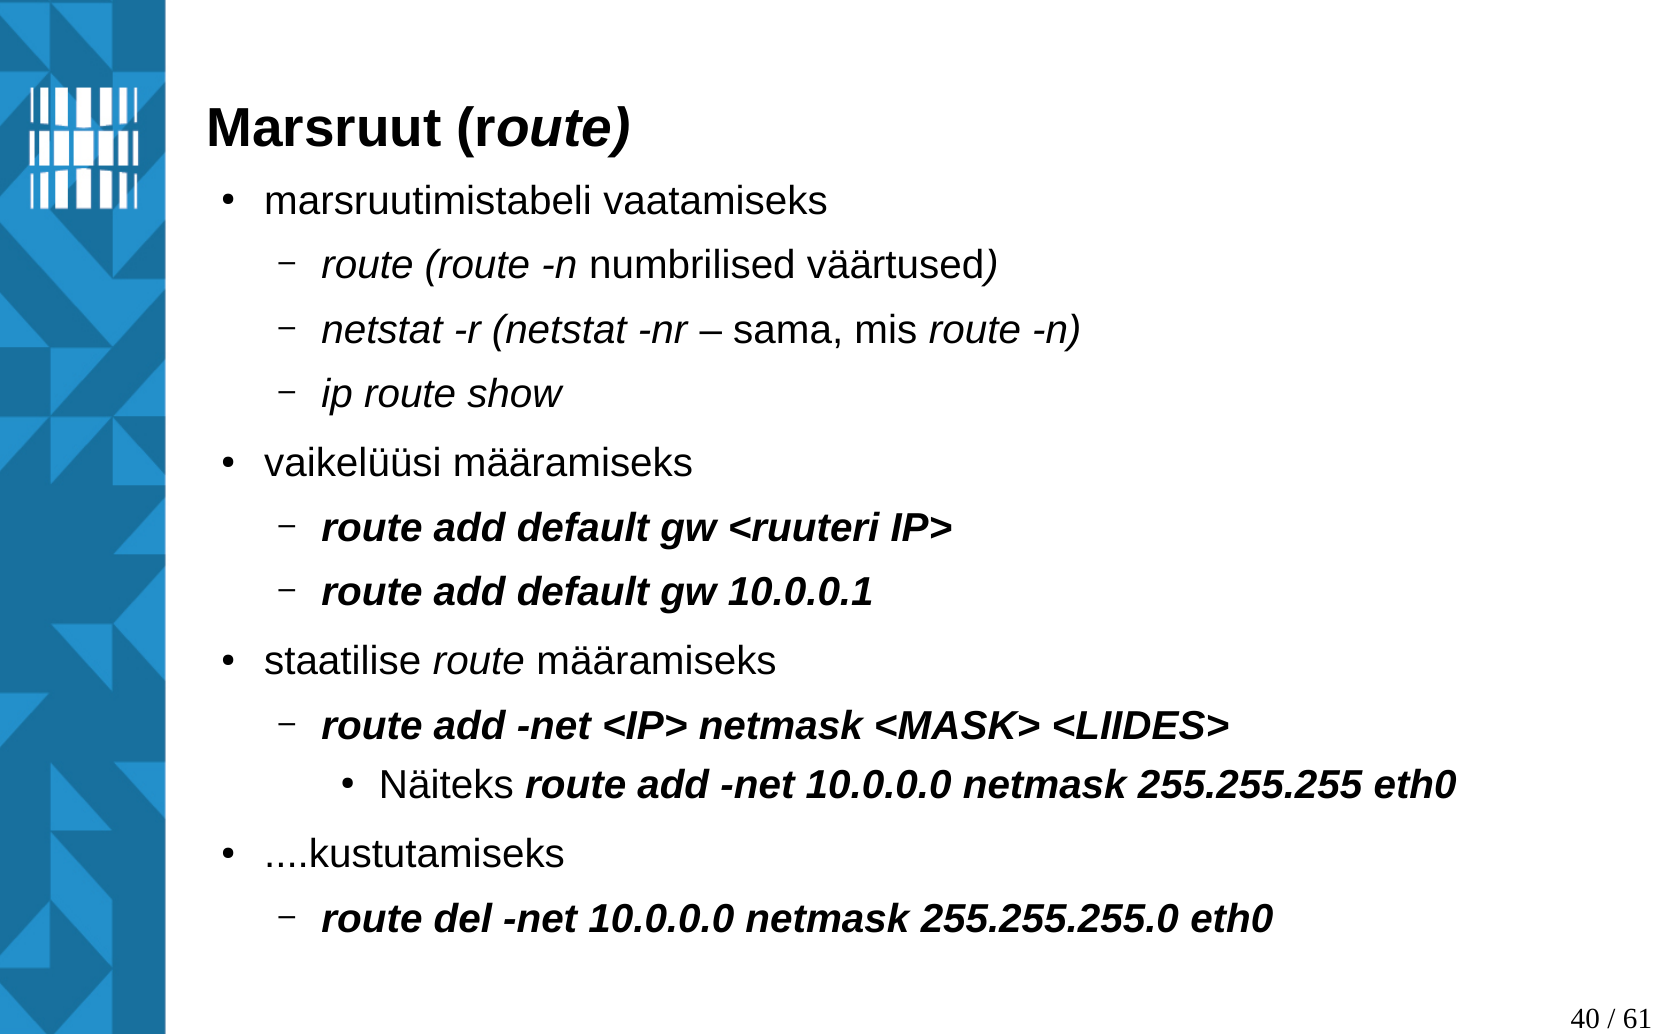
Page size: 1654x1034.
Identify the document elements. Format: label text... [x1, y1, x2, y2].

title Marsruut (route) [206, 41, 1576, 177]
list marsruutimistabeli vaatamiseks route (route -n numbrilised väärtused) netstat -r (netstat -nr – sama, mis route -n) ip route show vaikelüüsi määramiseks route add default gw <ruuteri IP> route add default gw 10.0.0.1 staatilise route määramiseks route add -net <IP> netmask <MASK> <LIIDES> Näiteks route add -net 10.0.0.0 netmask 255.255.255 eth0 ....kustutamiseks route del -net 10.0.0.0 netmask 255.255.255.0 eth0 [206, 177, 1625, 945]
